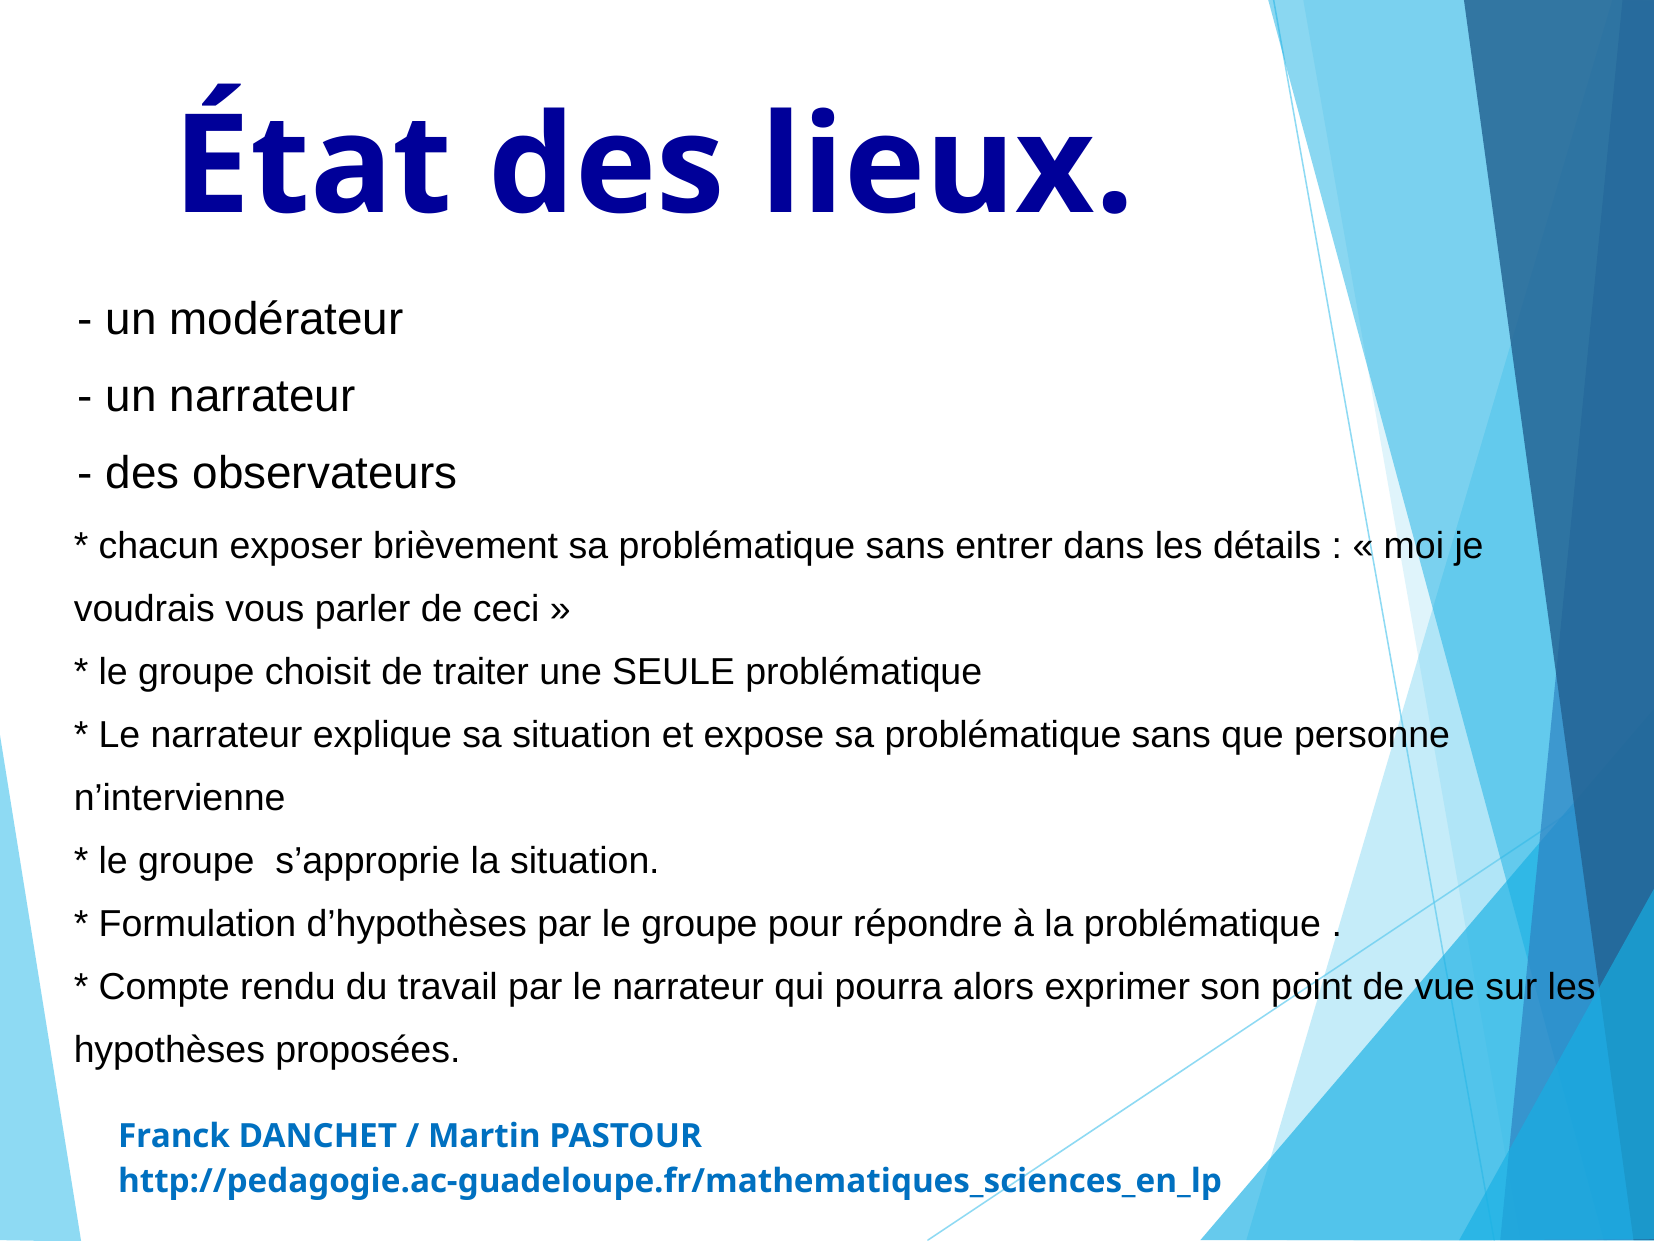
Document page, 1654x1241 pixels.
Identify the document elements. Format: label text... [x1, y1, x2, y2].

text_box [212, 484, 1394, 496]
text_box * chacun exposer brièvement sa problématique sans entrer dans les détails : « moi je voudrais vous parler de ceci » * le groupe choisit de traiter une SEULE problématique * Le narrateur explique sa situation et expose sa problématique sans que personne n’intervienne * le groupe s’approprie la situation. * Formulation d’hypothèses par le groupe pour répondre à la problématique . * Compte rendu du travail par le narrateur qui pourra alors exprimer son point de vue sur les hypothèses proposées. [59, 496, 1619, 1058]
text_box - un modérateur - un narrateur - des observateurs [63, 259, 473, 479]
title État des lieux. [80, 59, 1229, 260]
text_box Franck DANCHET / Martin PASTOUR http://pedagogie.ac-guadeloupe.fr/mathematiques_sciences_en_lp [118, 1074, 1312, 1241]
